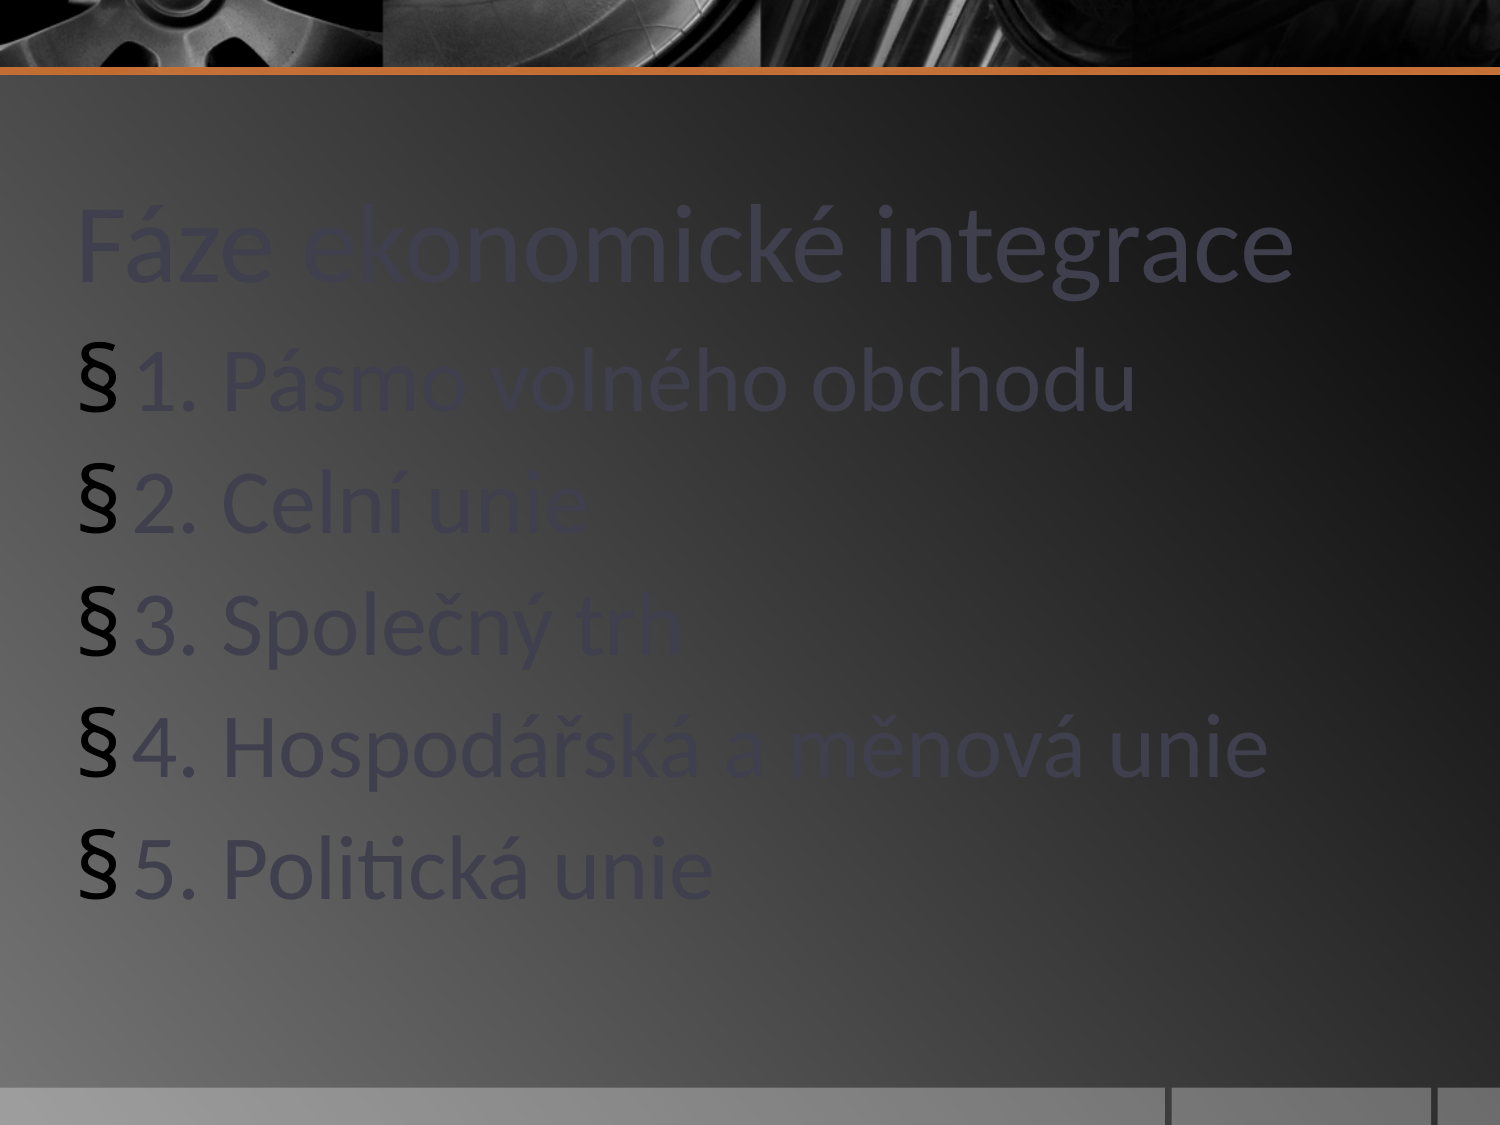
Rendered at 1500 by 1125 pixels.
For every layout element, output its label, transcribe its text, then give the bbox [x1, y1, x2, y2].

title Fáze ekonomické integrace [75, 162, 1426, 313]
list 1. Pásmo volného obchodu 2. Celní unie 3. Společný trh 4. Hospodářská a měnová unie 5. Politická unie [75, 324, 1426, 1005]
